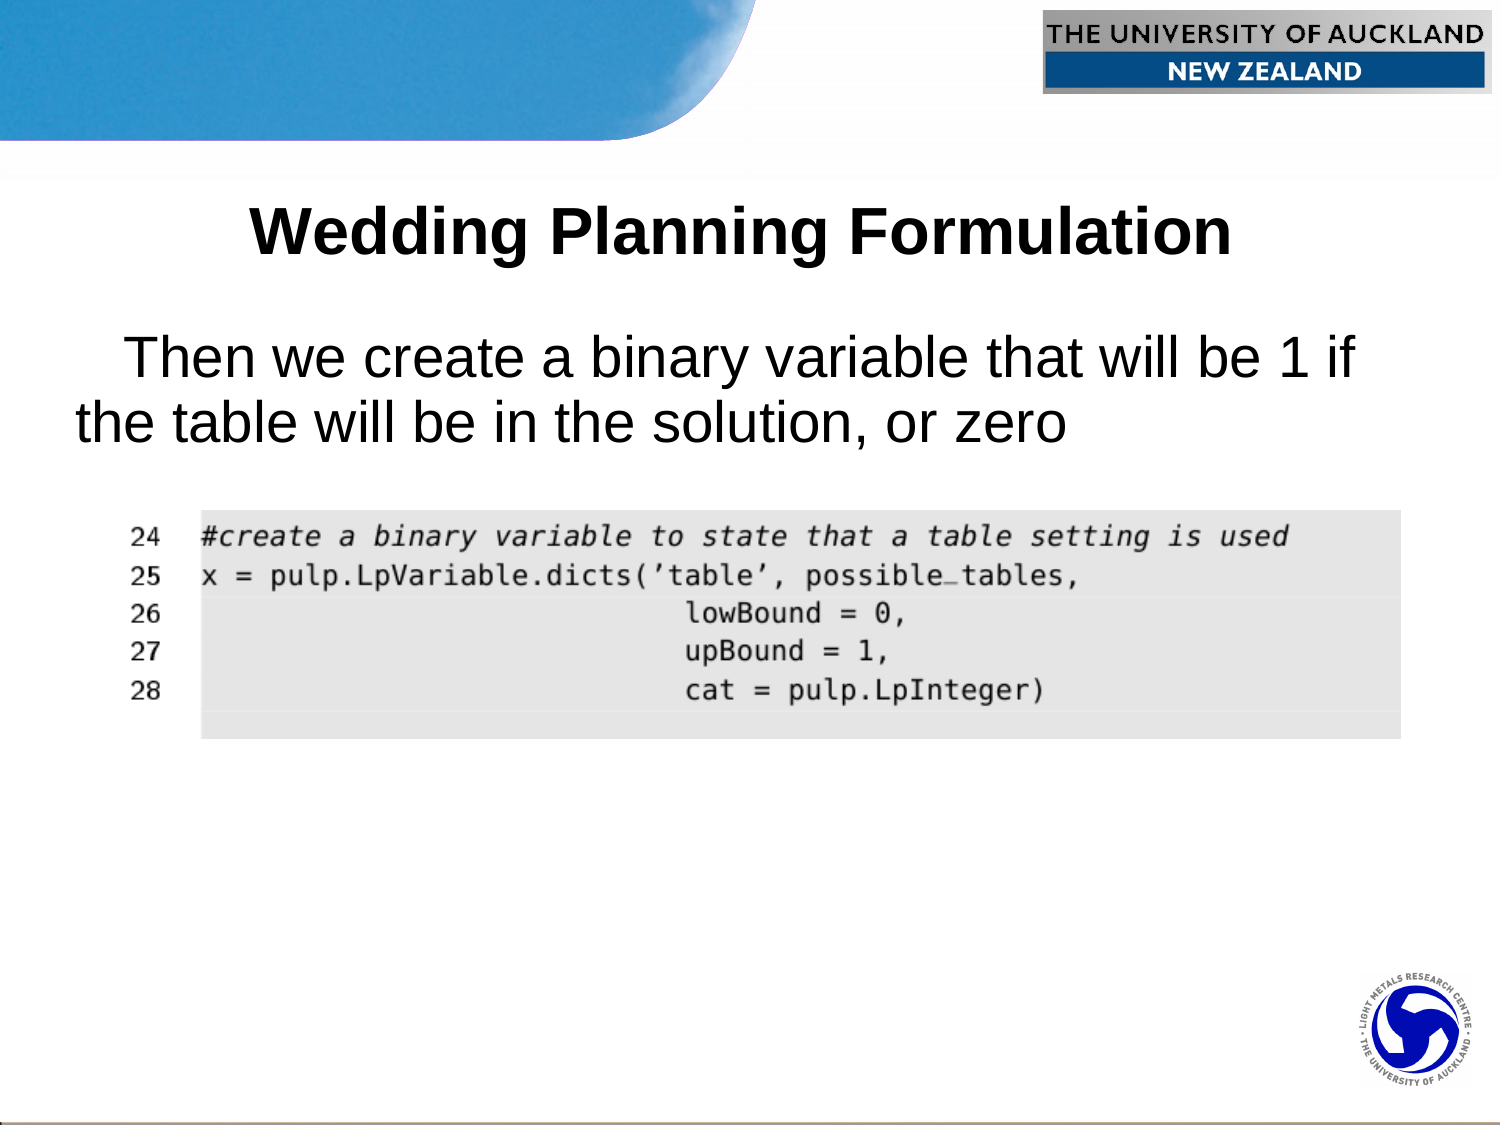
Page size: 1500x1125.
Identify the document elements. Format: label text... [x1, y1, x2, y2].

picture [88, 510, 1401, 739]
title Wedding Planning Formulation [67, 174, 1418, 288]
picture [1359, 972, 1472, 1086]
list Then we create a binary variable that will be 1 if the table will be in the solution, or zero [75, 324, 1426, 1053]
picture [0, 0, 1500, 181]
